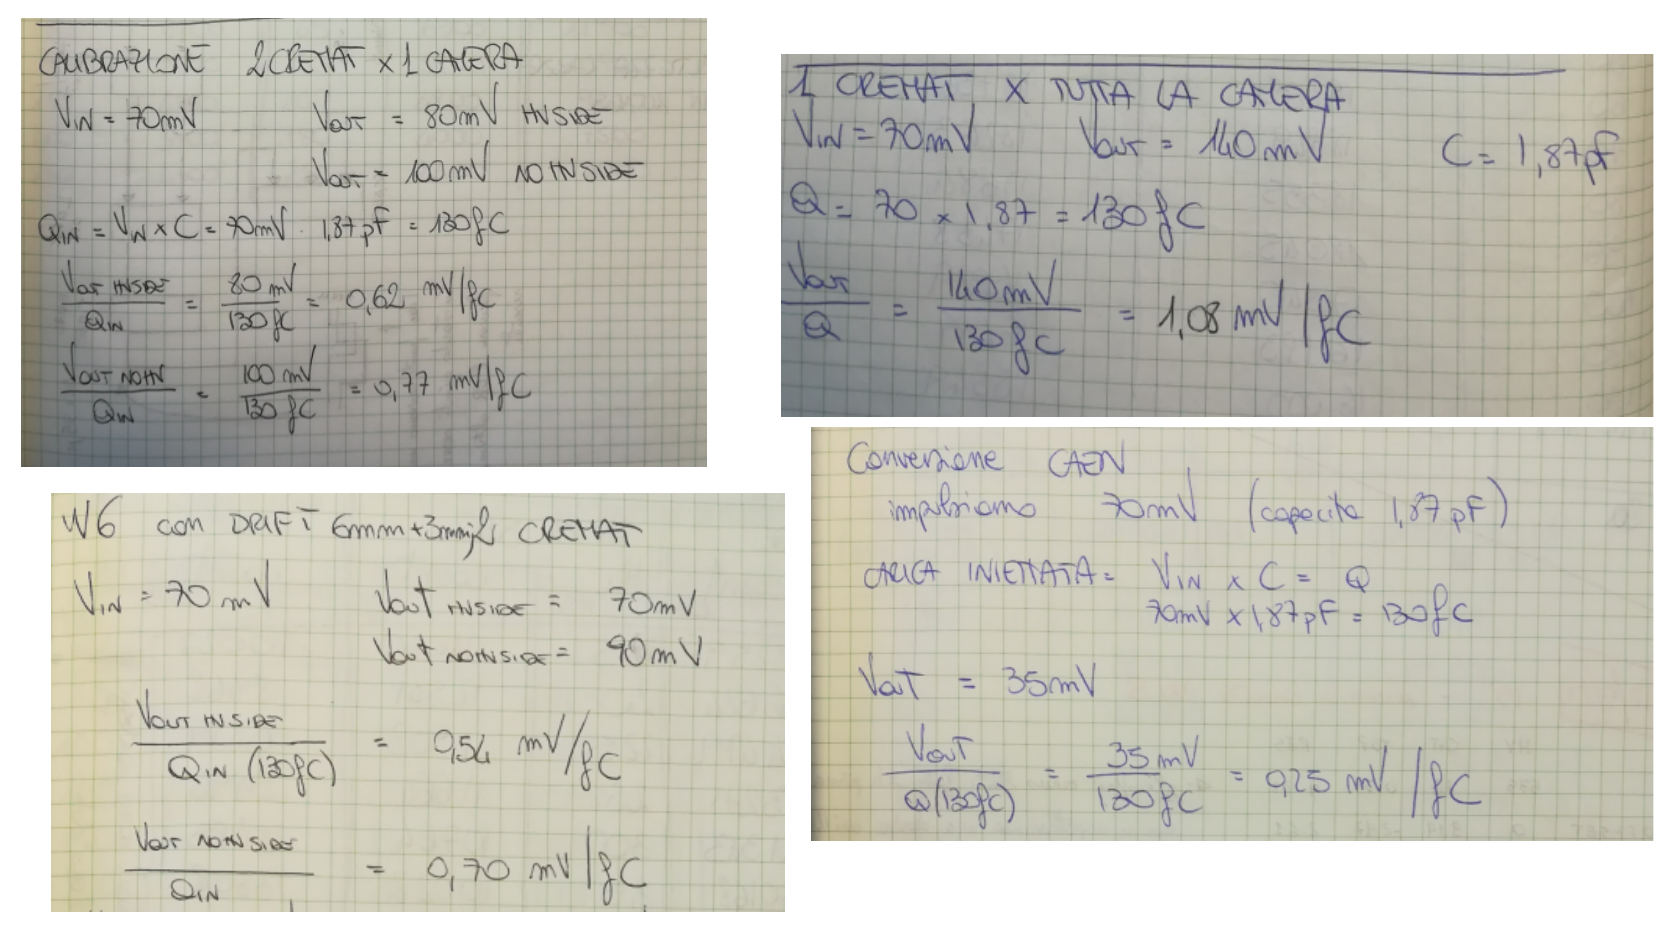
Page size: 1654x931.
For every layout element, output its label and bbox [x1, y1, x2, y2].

picture [781, 54, 1654, 417]
picture [51, 493, 785, 912]
picture [21, 18, 707, 467]
picture [811, 427, 1654, 841]
